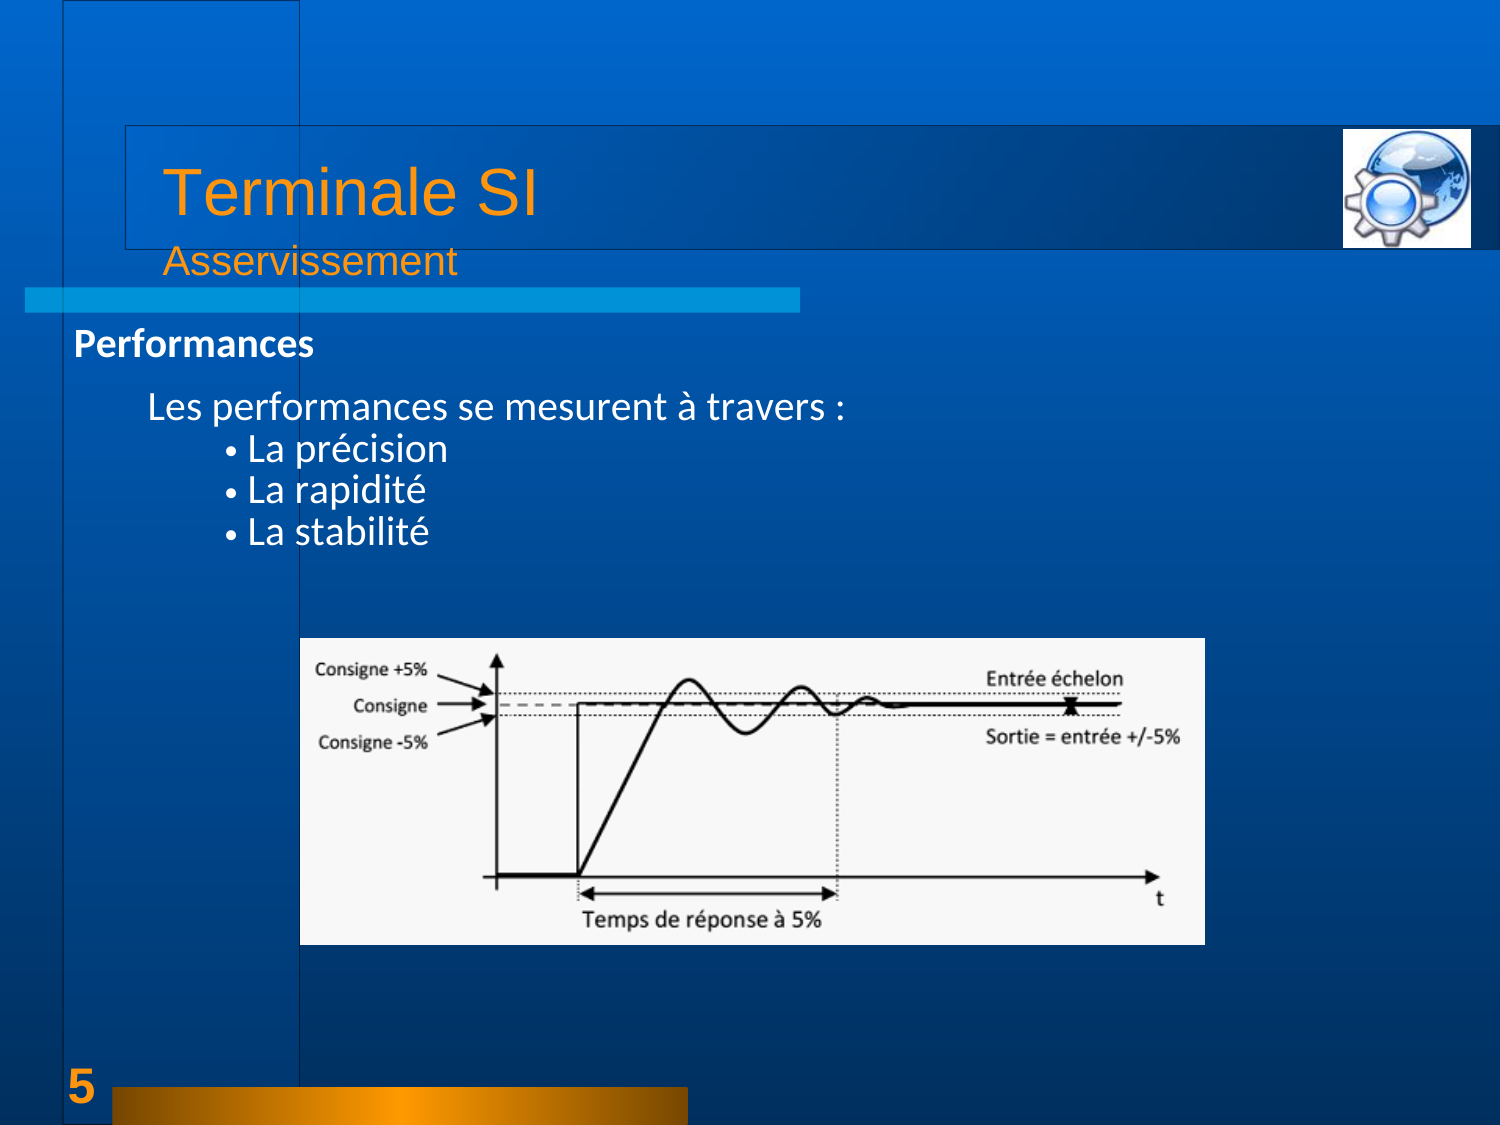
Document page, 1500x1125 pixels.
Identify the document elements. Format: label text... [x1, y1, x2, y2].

picture [300, 638, 1205, 945]
text_box Performances Les performances se mesurent à travers : La précision La rapidité La stabilité Erreur statique Temps de réponse [59, 319, 1418, 1074]
picture [1343, 129, 1471, 248]
